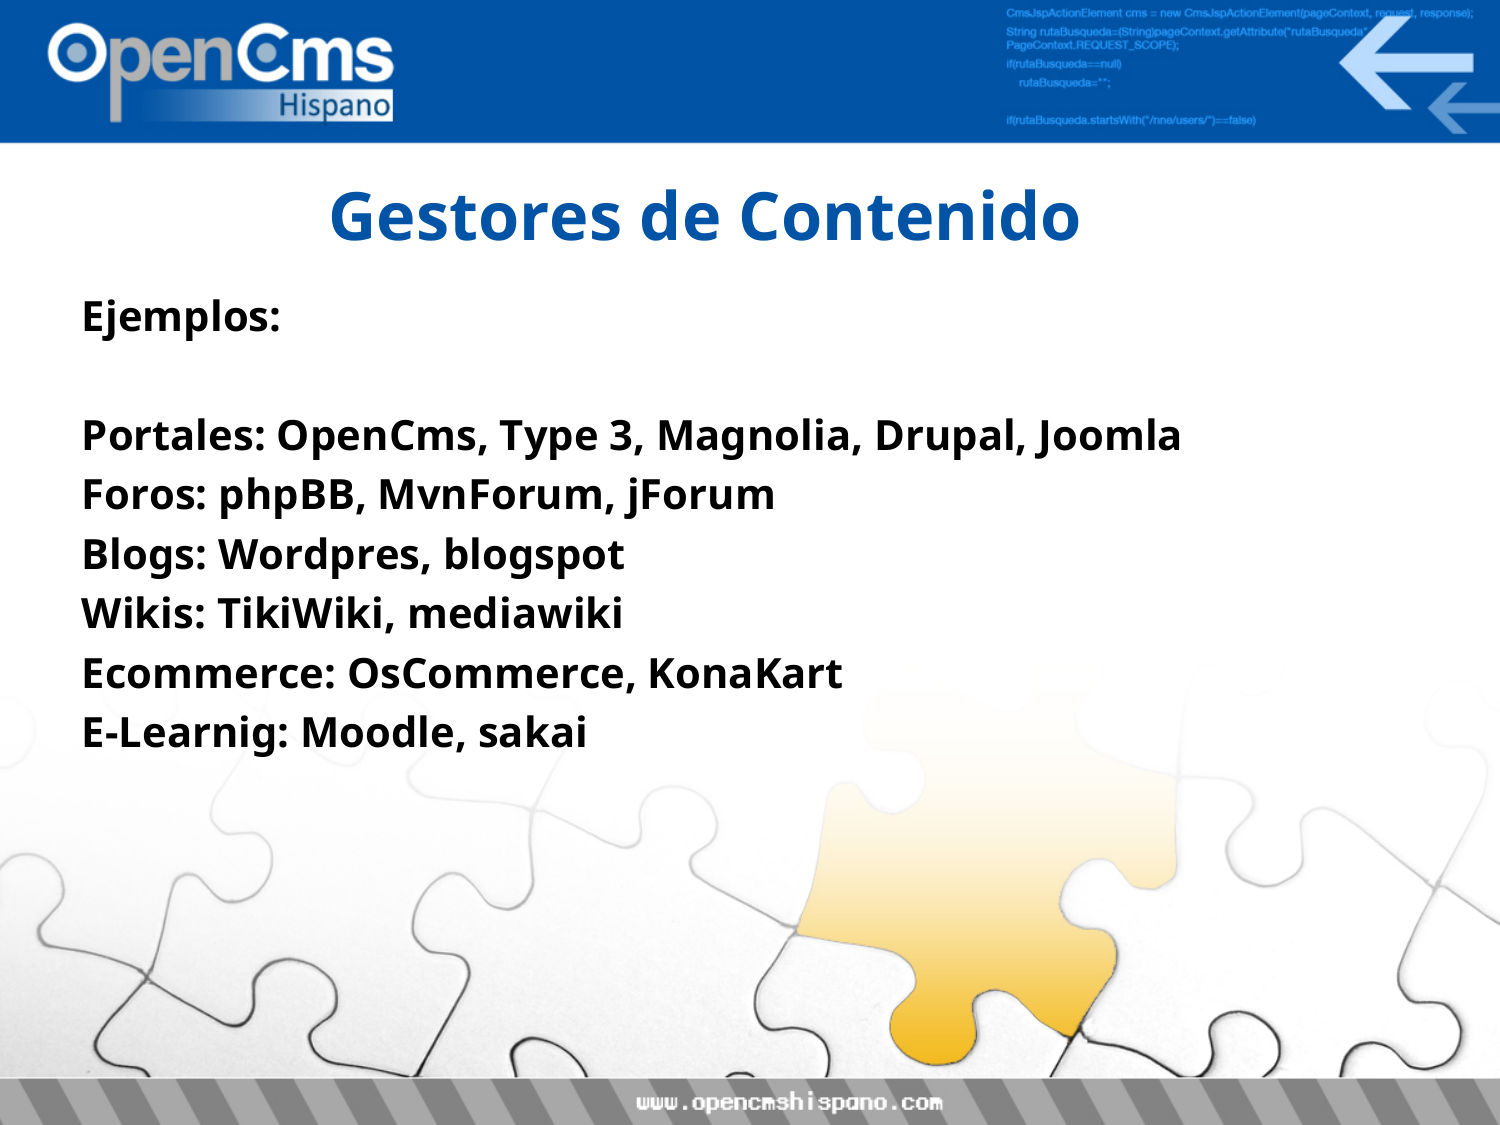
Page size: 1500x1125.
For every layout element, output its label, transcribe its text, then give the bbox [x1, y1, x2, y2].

text_box Gestores de Contenido [82, 140, 1329, 295]
text_box Ejemplos: Portales: OpenCms, Type 3, Magnolia, Drupal, Joomla Foros: phpBB, MvnForum, jForum Blogs: Wordpres, blogspot Wikis: TikiWiki, mediawiki Ecommerce: OsCommerce, KonaKart E-Learnig: Moodle, sakai [81, 295, 1338, 948]
picture [0, 0, 1500, 1125]
